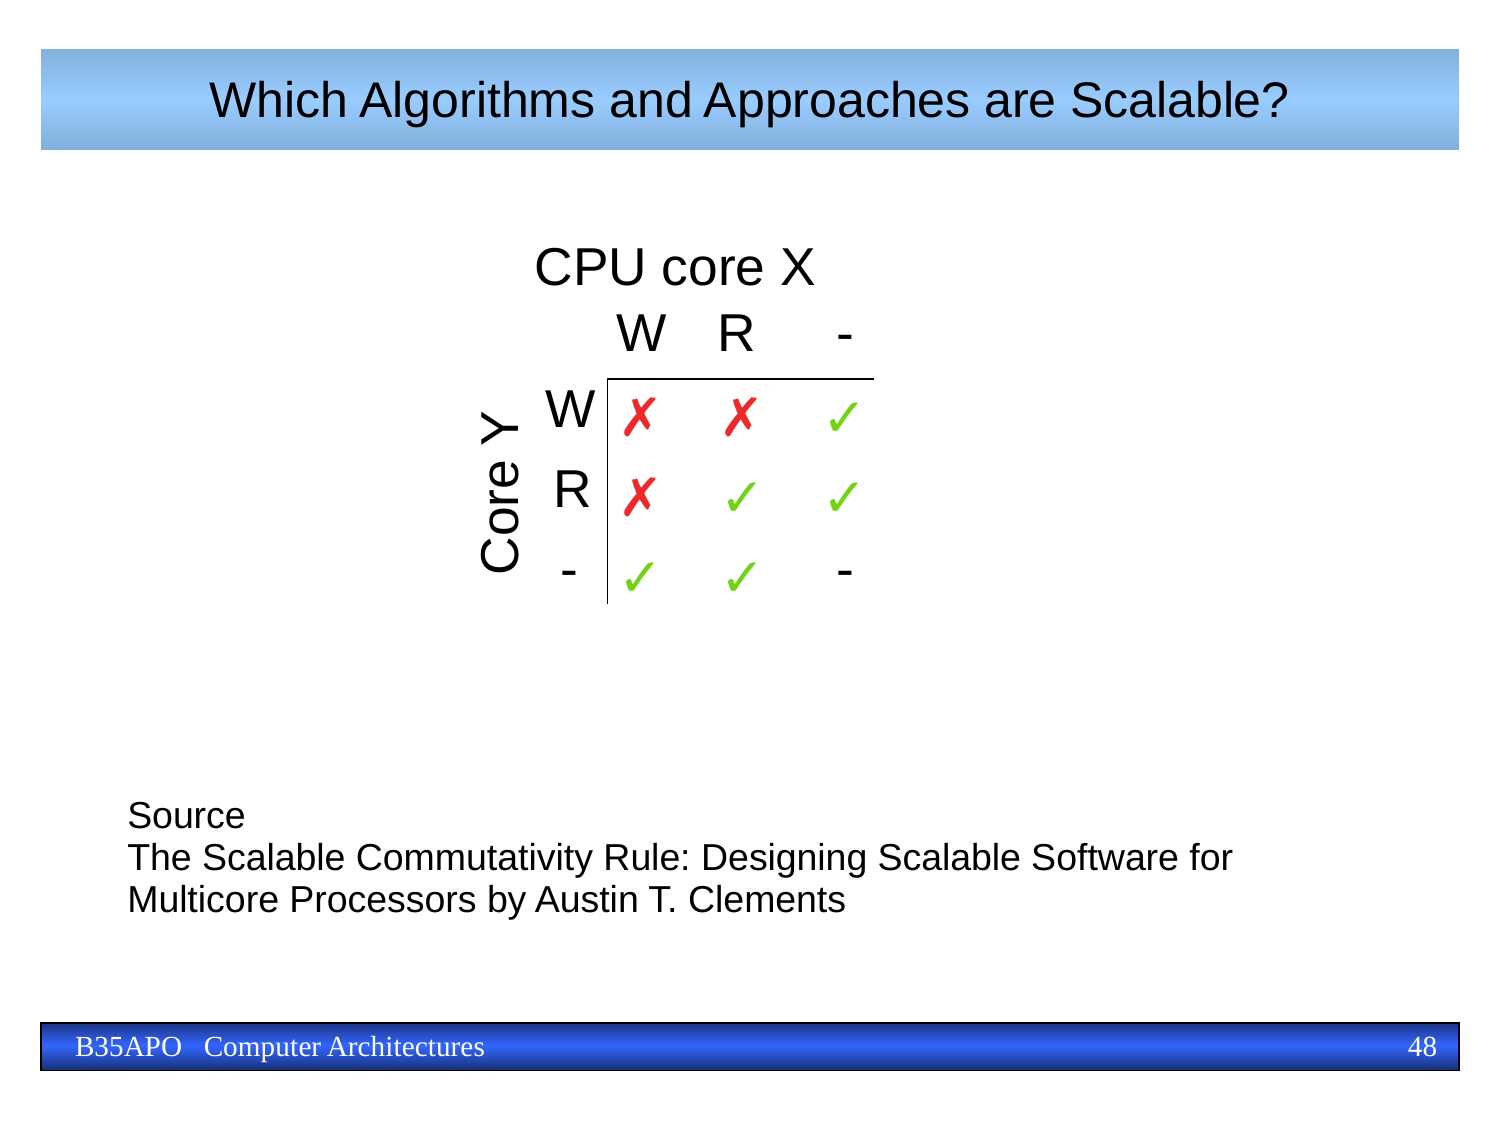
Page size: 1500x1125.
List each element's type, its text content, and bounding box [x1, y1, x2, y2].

text_box R [717, 303, 786, 363]
text_box ✓ [618, 546, 664, 609]
text_box ✓ [720, 466, 766, 529]
text_box ✗ [719, 386, 774, 449]
text_box - [836, 303, 854, 363]
text_box Core Y [470, 410, 531, 576]
text_box Source The Scalable Commutativity Rule: Designing Scalable Software for Multicore Processors by Austin T. Clements [112, 787, 1338, 929]
text_box ✗ [618, 466, 664, 529]
text_box W [545, 379, 597, 439]
text_box ✓ [822, 386, 868, 449]
text_box W [616, 303, 686, 363]
text_box R [553, 459, 593, 519]
title Which Algorithms and Approaches are Scalable? [41, 49, 1459, 150]
text_box ✓ [720, 546, 766, 609]
text_box CPU core X [534, 236, 949, 297]
text_box ✗ [618, 386, 673, 449]
text_box - [836, 539, 855, 599]
text_box ✓ [822, 466, 868, 529]
text_box - [560, 539, 579, 599]
